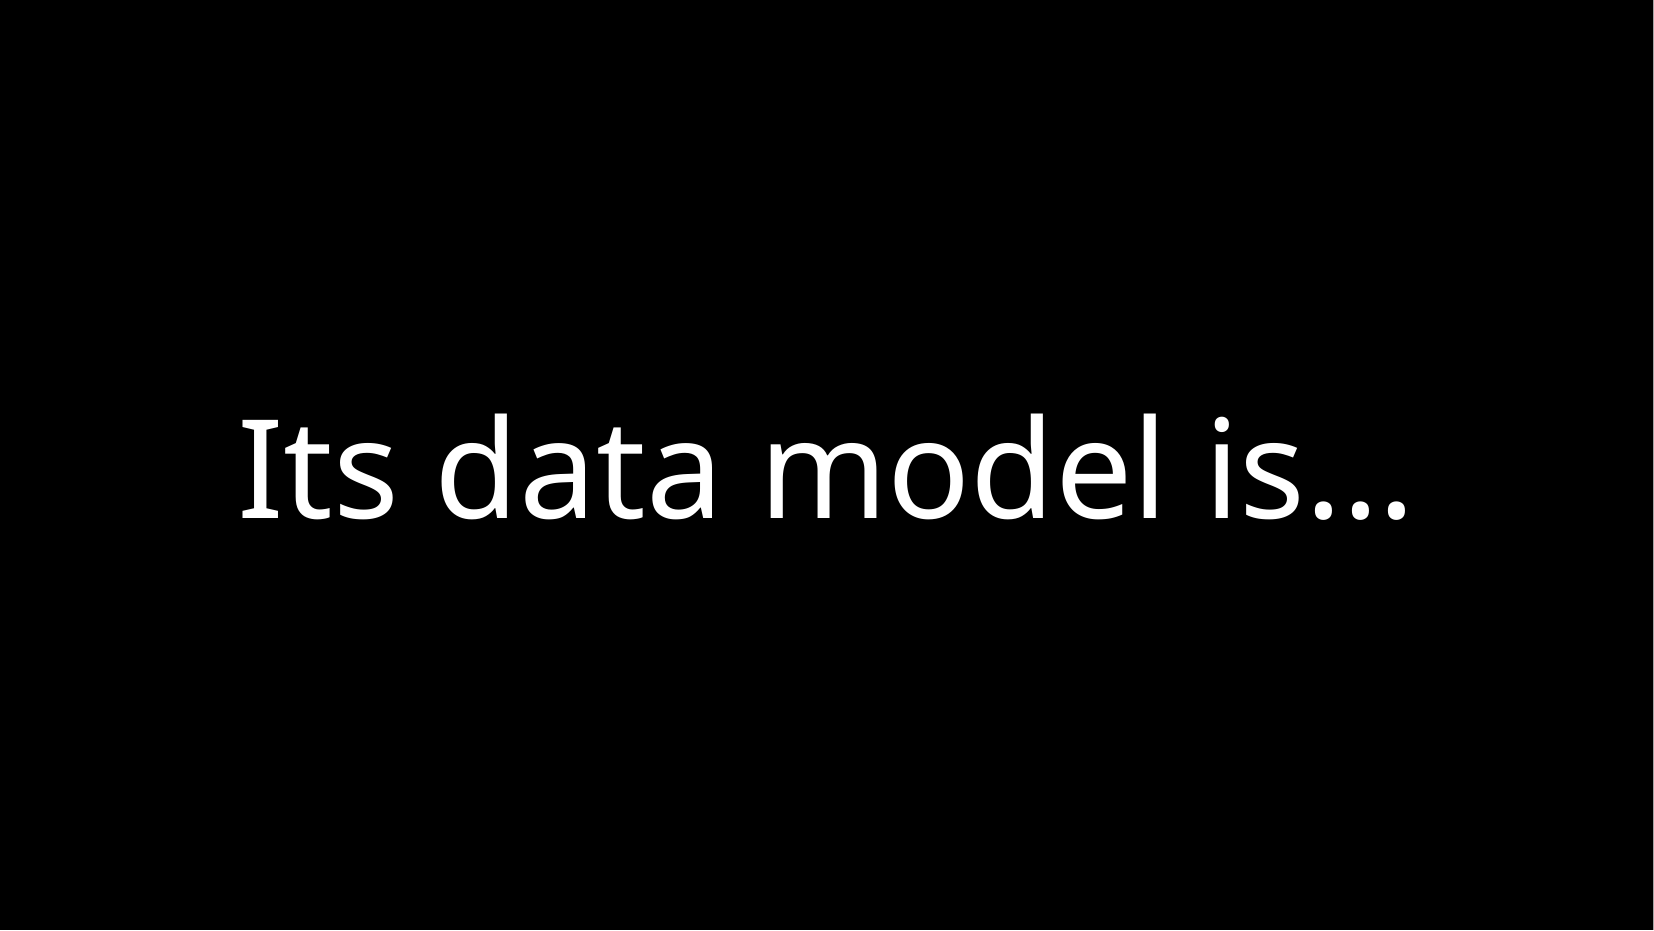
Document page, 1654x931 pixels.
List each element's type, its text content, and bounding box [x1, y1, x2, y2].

subtitle Its data model is... [82, 105, 1571, 826]
